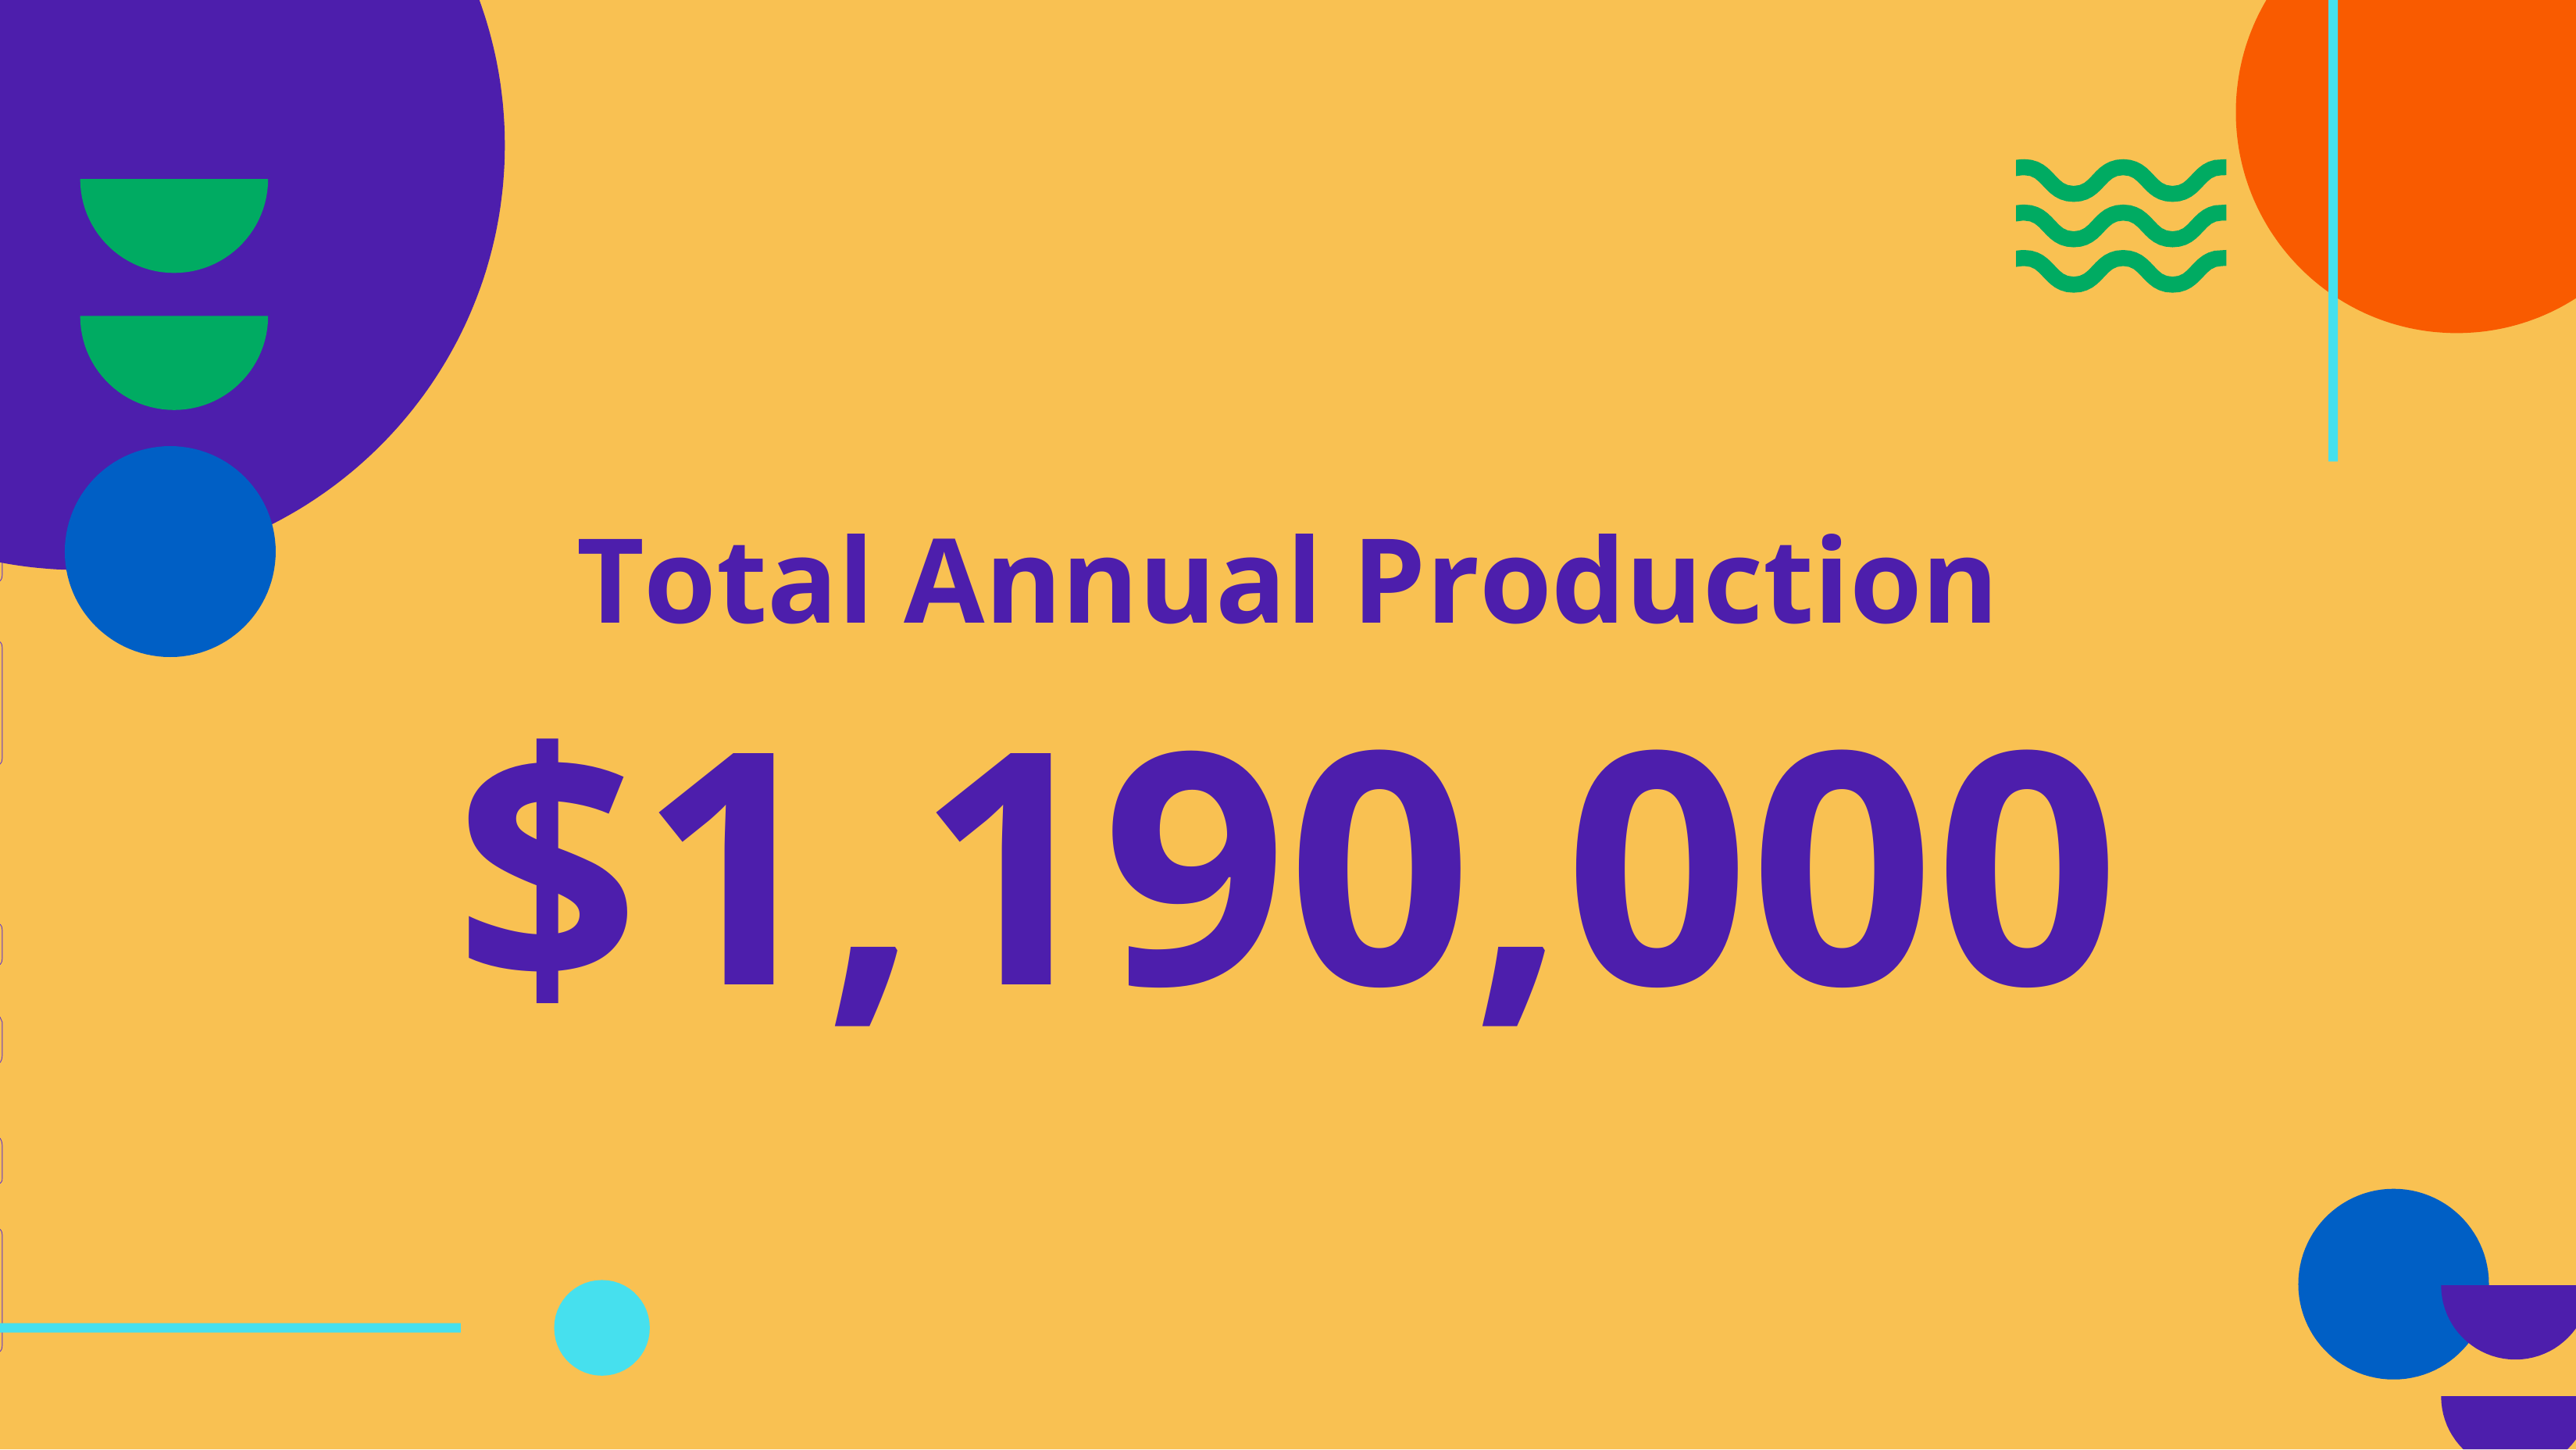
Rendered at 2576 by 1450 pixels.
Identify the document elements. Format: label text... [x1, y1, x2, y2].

text_box [2298, 1188, 2576, 1380]
text_box Total Annual Production [558, 500, 2018, 654]
text_box $1,190,000 [201, 655, 2375, 1060]
text_box [2235, 0, 2576, 462]
text_box [0, 1323, 461, 1333]
text_box [2016, 204, 2227, 248]
text_box [2016, 249, 2227, 293]
text_box [0, 0, 505, 658]
text_box [554, 1280, 650, 1376]
text_box [2016, 159, 2227, 202]
text_box [2441, 1396, 2576, 1450]
